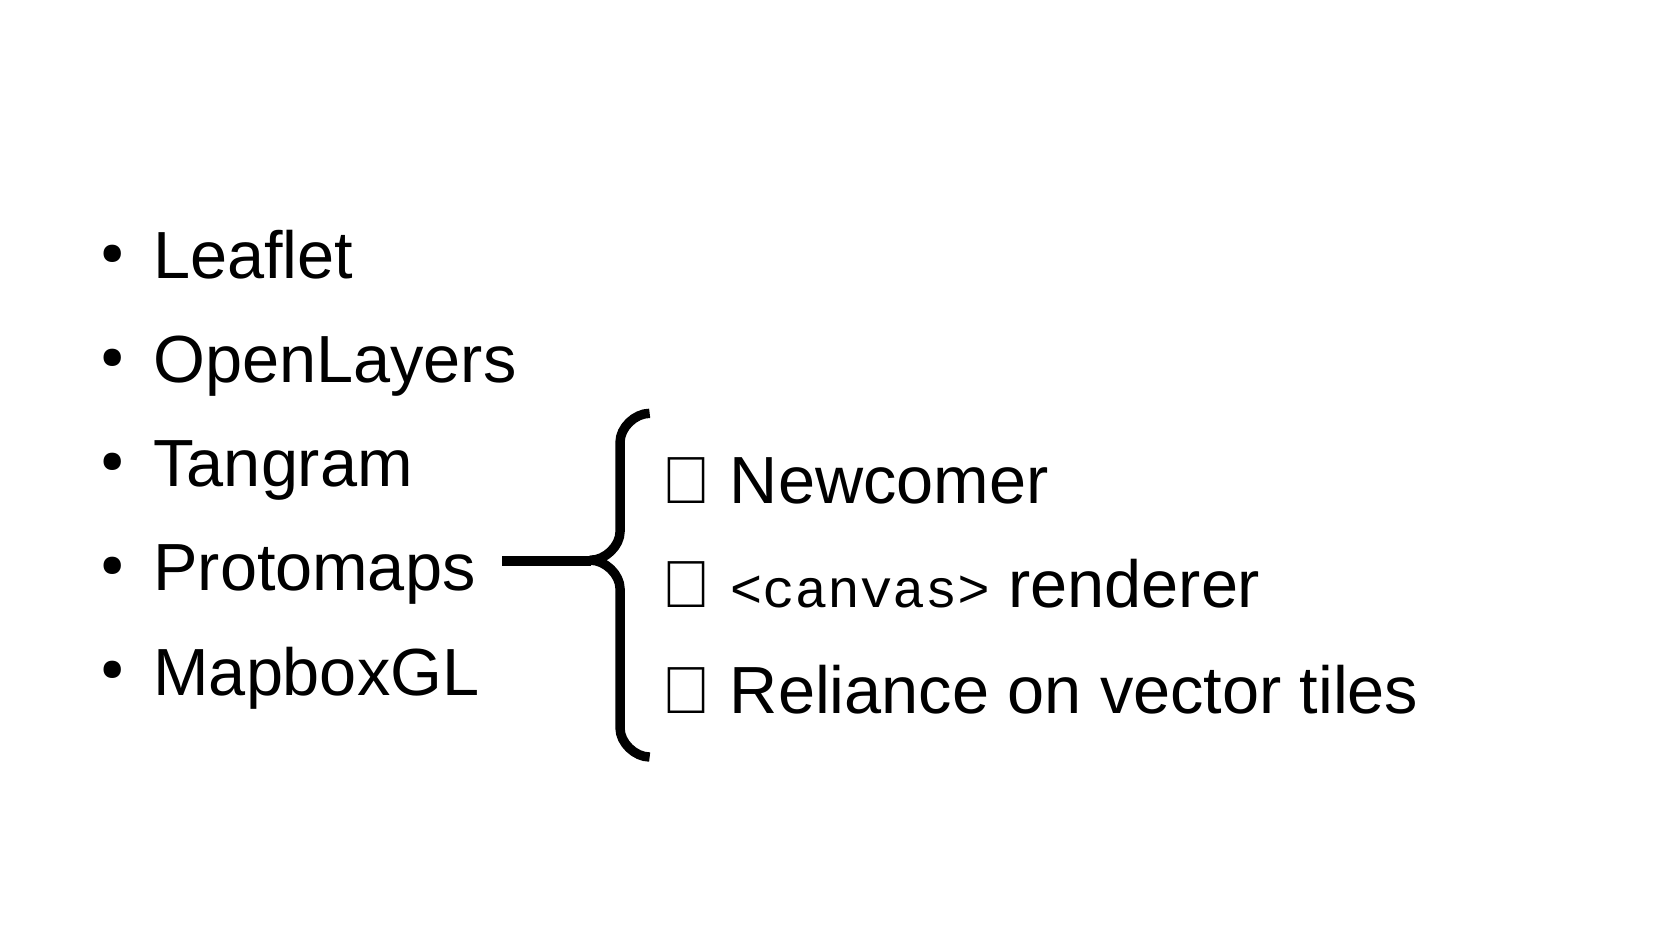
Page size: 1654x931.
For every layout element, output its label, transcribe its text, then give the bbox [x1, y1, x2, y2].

list Leaflet OpenLayers Tangram Protomaps MapboxGL [82, 217, 809, 758]
list 🔷 Newcomer 🔷 <canvas> renderer ❌ Reliance on vector tiles [661, 442, 1565, 768]
